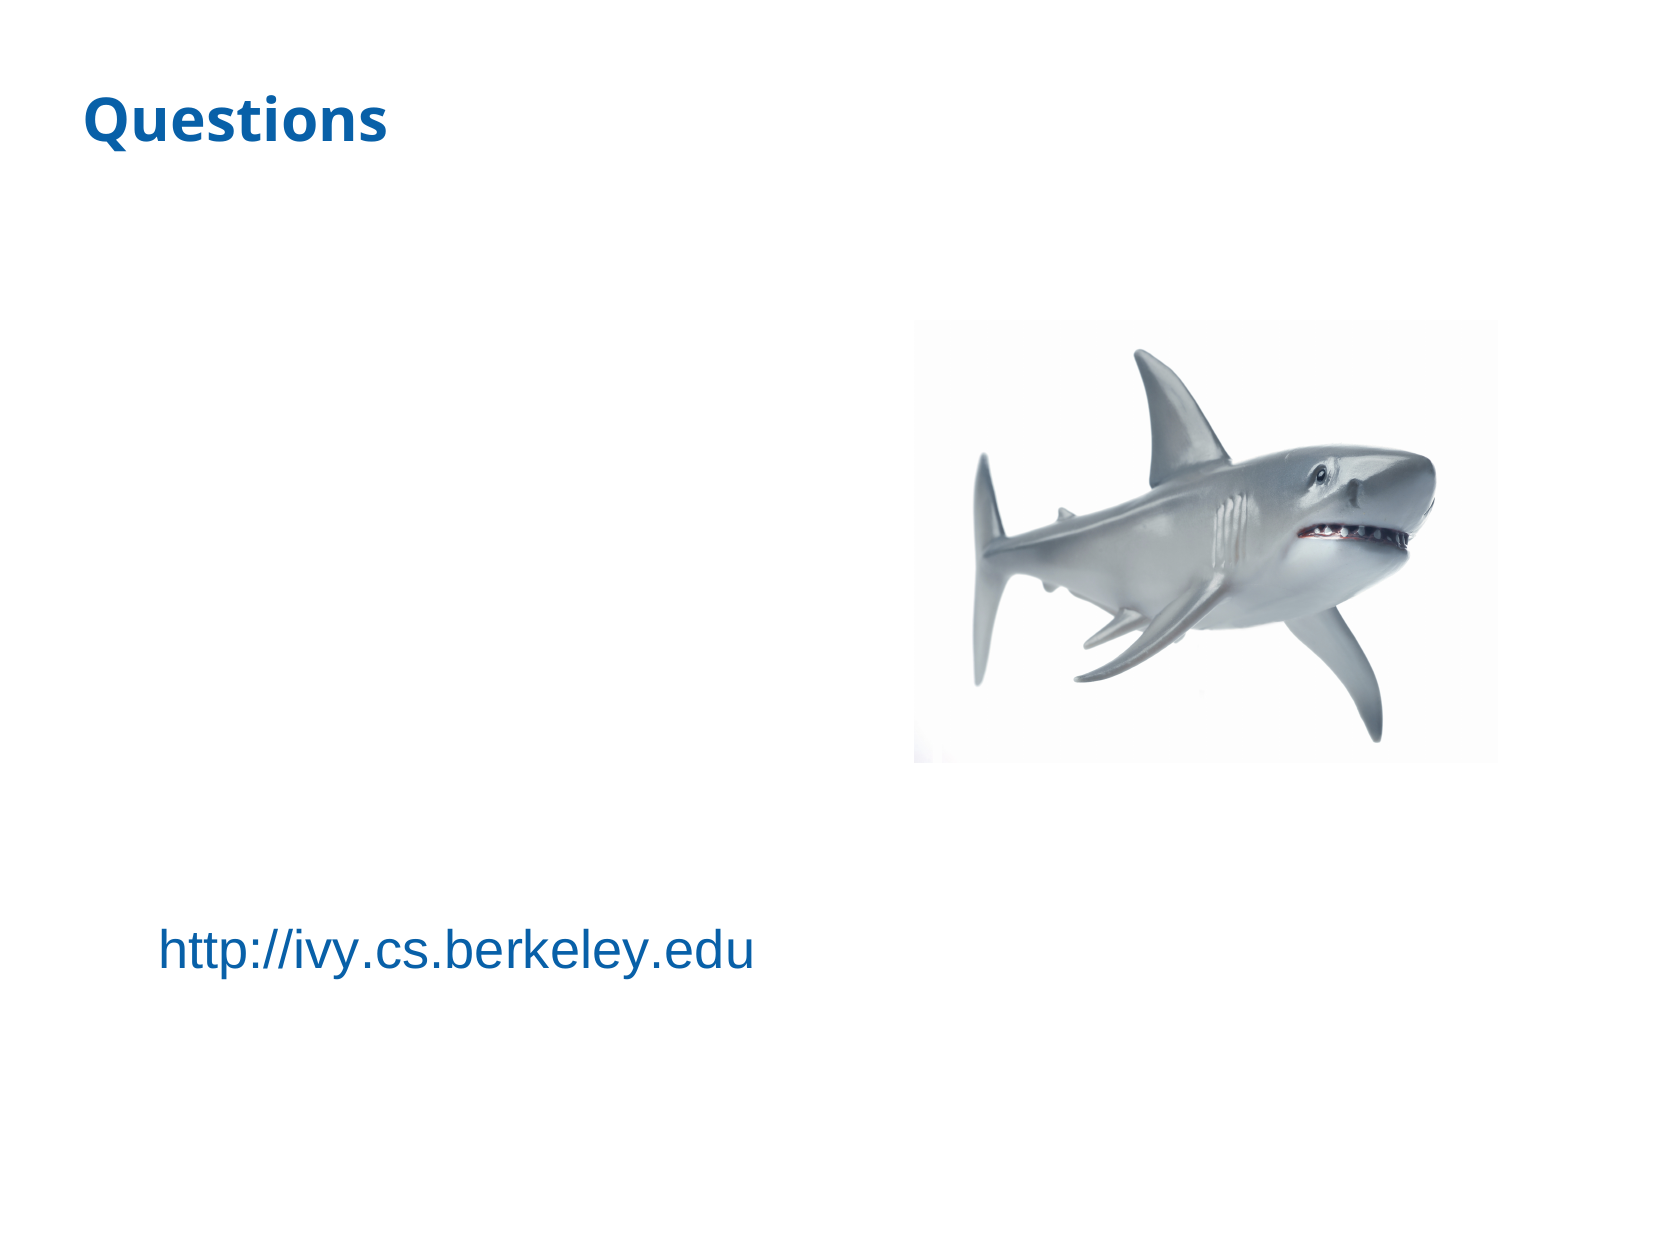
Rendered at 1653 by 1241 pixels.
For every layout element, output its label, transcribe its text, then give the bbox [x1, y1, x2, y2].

text_box http://ivy.cs.berkeley.edu [143, 911, 771, 987]
title Questions [82, 49, 1571, 188]
picture [914, 320, 1498, 763]
